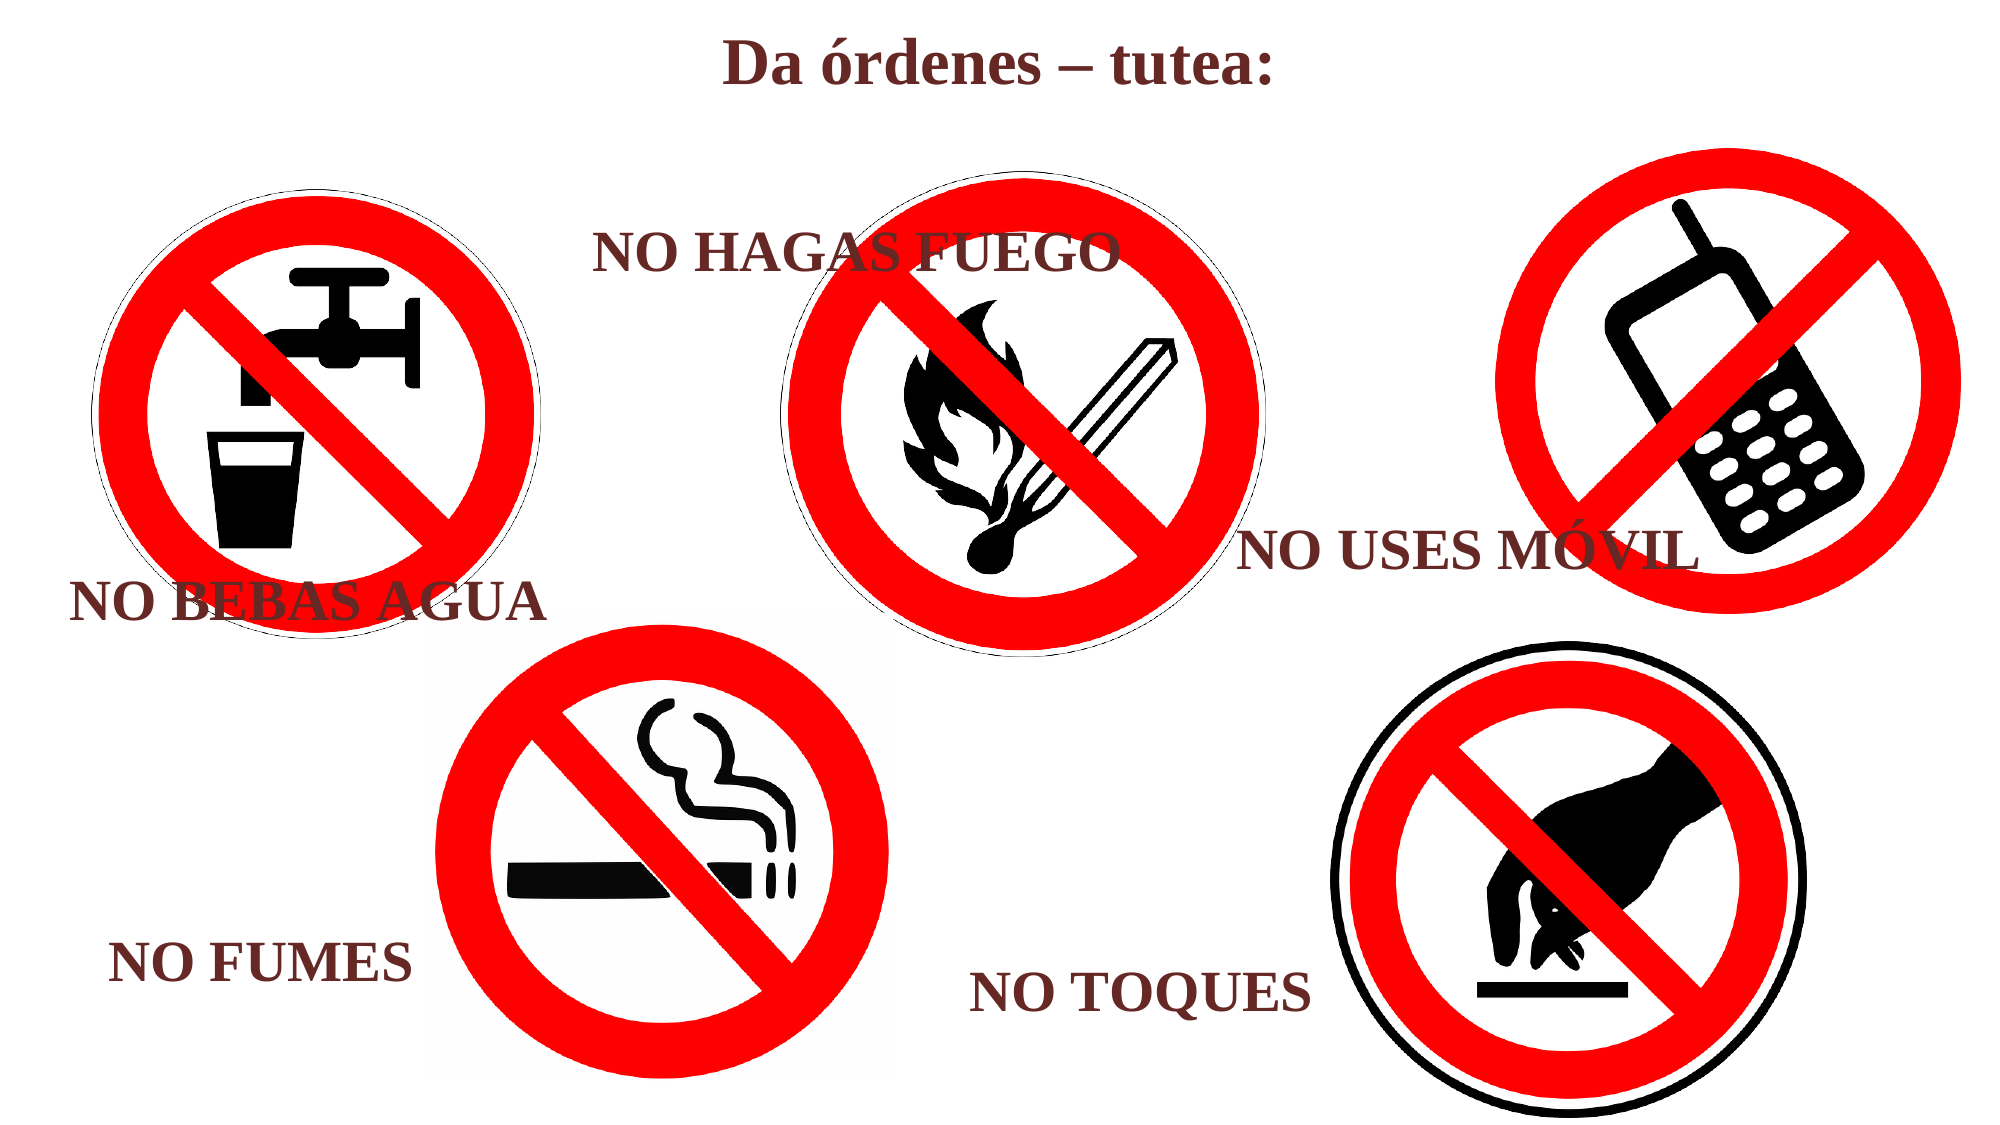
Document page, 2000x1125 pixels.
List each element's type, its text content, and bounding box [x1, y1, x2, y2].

picture [1330, 641, 1807, 1118]
text_box NO BEBAS AGUA [54, 562, 575, 641]
text_box [91, 189, 541, 562]
picture [423, 171, 1266, 1081]
picture [1495, 148, 1961, 614]
text_box NO HAGAS FUEGO [578, 213, 1138, 292]
text_box Da órdenes – tutea: [54, 18, 1945, 107]
text_box NO FUMES [93, 923, 429, 1002]
text_box NO TOQUES [954, 953, 1329, 1032]
text_box NO USES MÓVIL [1221, 511, 1717, 591]
